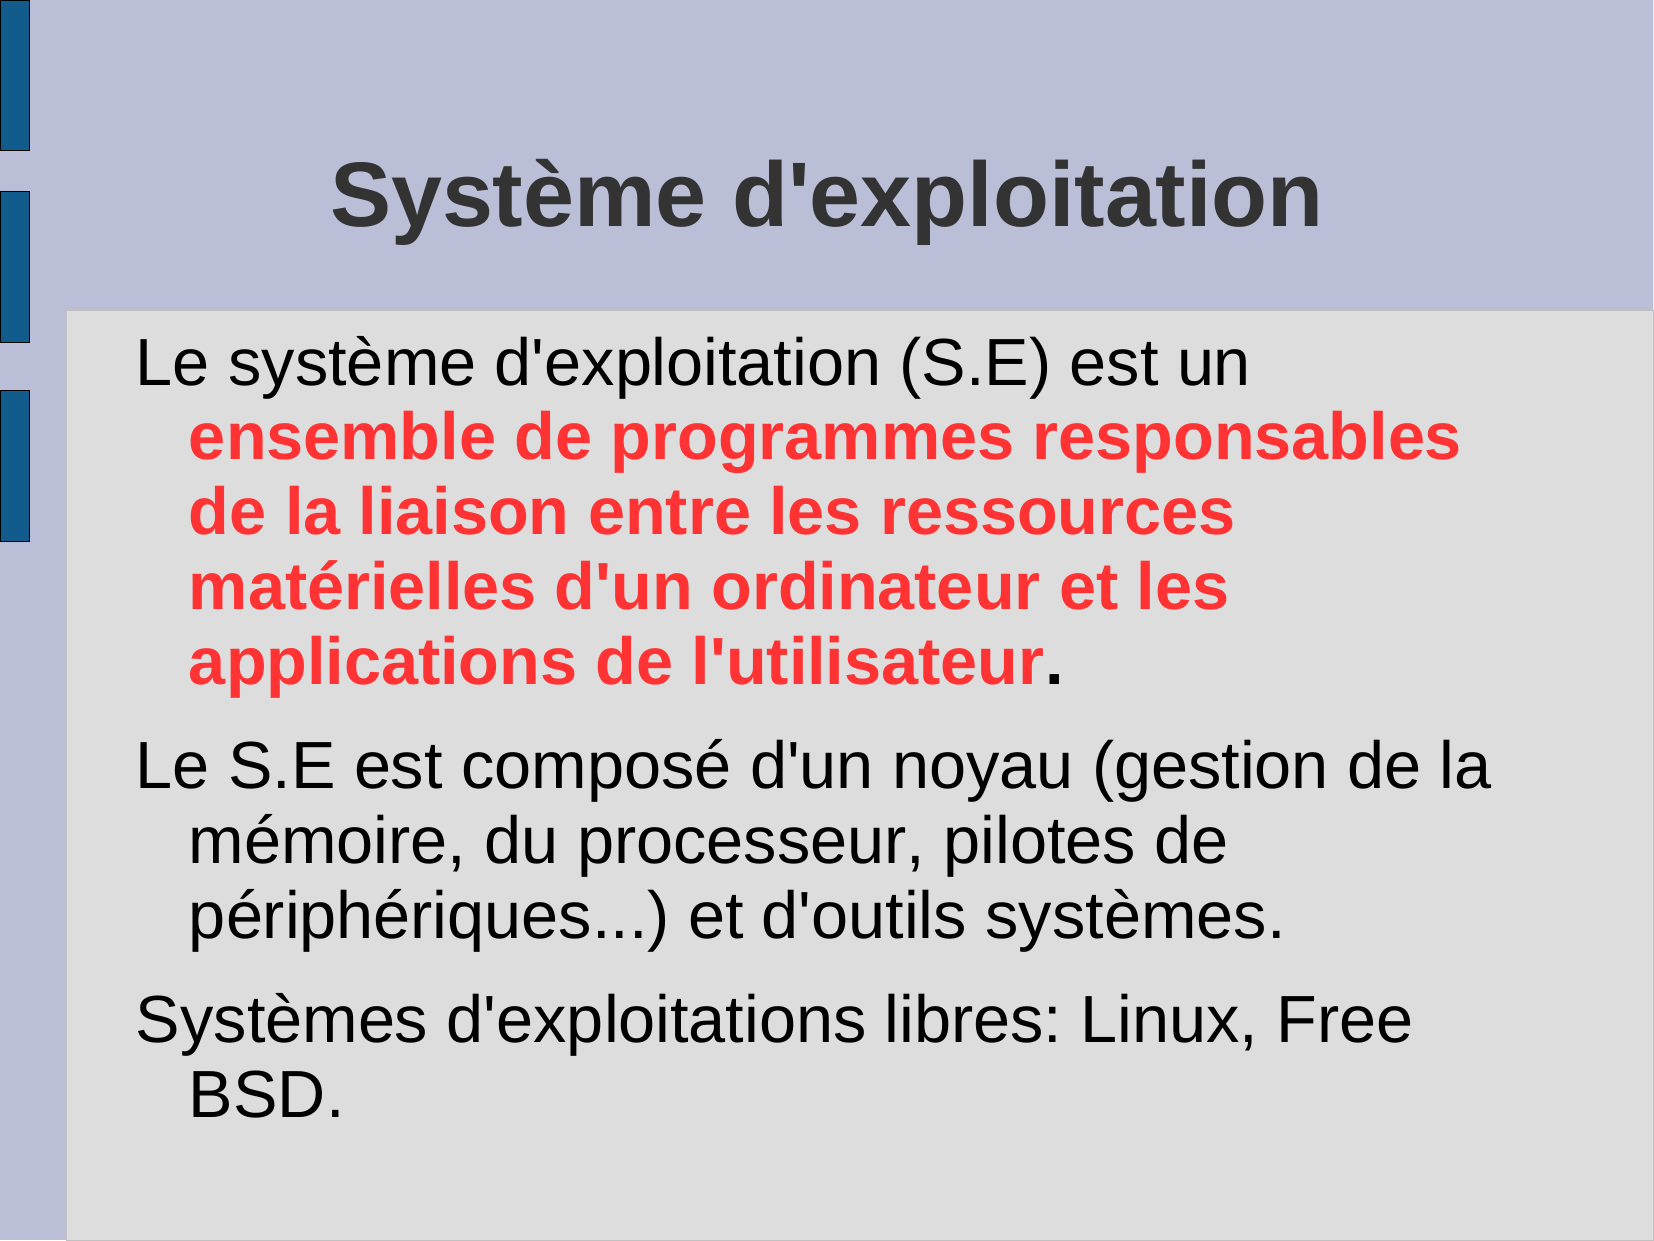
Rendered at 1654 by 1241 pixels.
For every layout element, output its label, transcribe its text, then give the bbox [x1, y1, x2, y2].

list Le système d'exploitation (S.E) est un ensemble de programmes responsables de la liaison entre les ressources matérielles d'un ordinateur et les applications de l'utilisateur. Le S.E est composé d'un noyau (gestion de la mémoire, du processeur, pilotes de périphériques...) et d'outils systèmes. Systèmes d'exploitations libres: Linux, Free BSD. [118, 324, 1531, 1132]
title Système d'exploitation [121, 91, 1534, 299]
